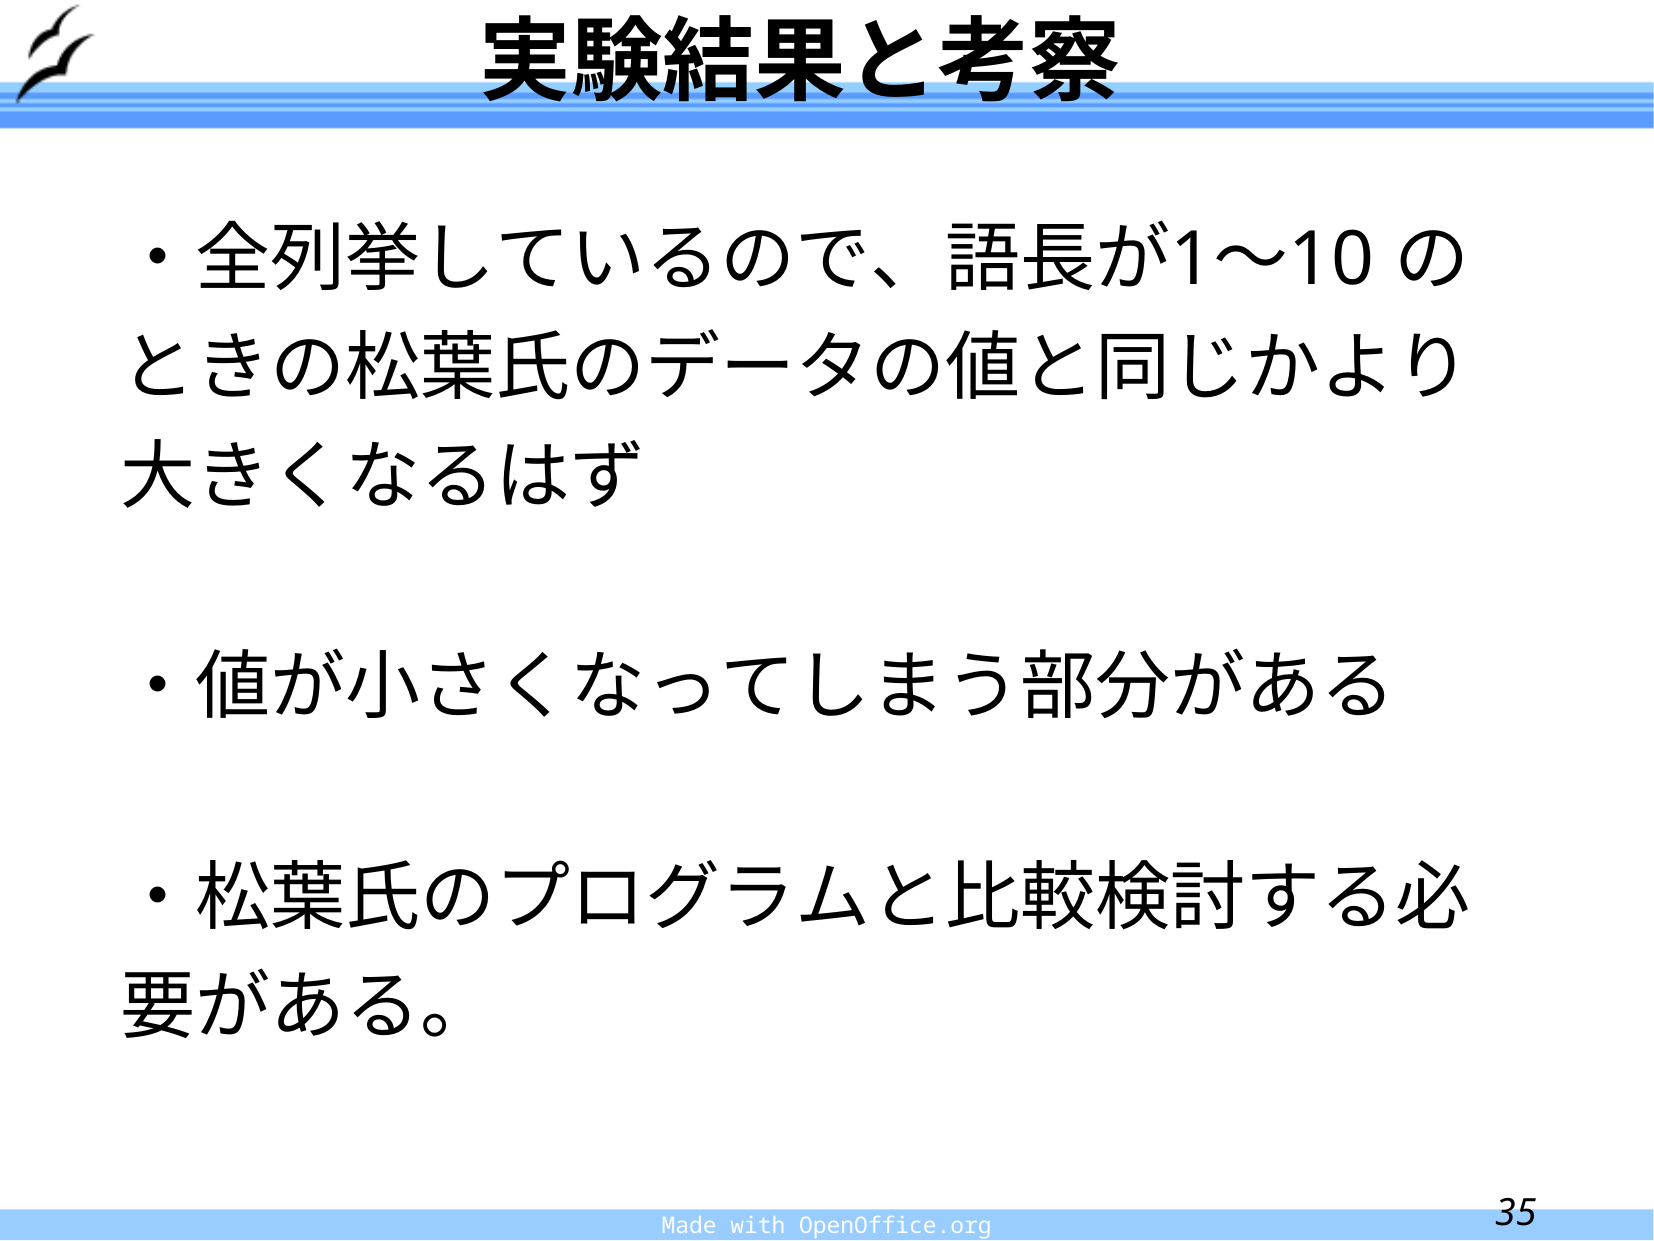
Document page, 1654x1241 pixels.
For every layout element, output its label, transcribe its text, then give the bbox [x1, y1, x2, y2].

title 実験結果と考察 [94, 0, 1507, 107]
subtitle ・全列挙しているので、語長が1～10 のときの松葉氏のデータの値と同じかより大きくなるはず ・値が小さくなってしまう部分がある ・松葉氏のプログラムと比較検討する必要がある。 [120, 122, 1533, 1130]
picture [0, 0, 1654, 133]
